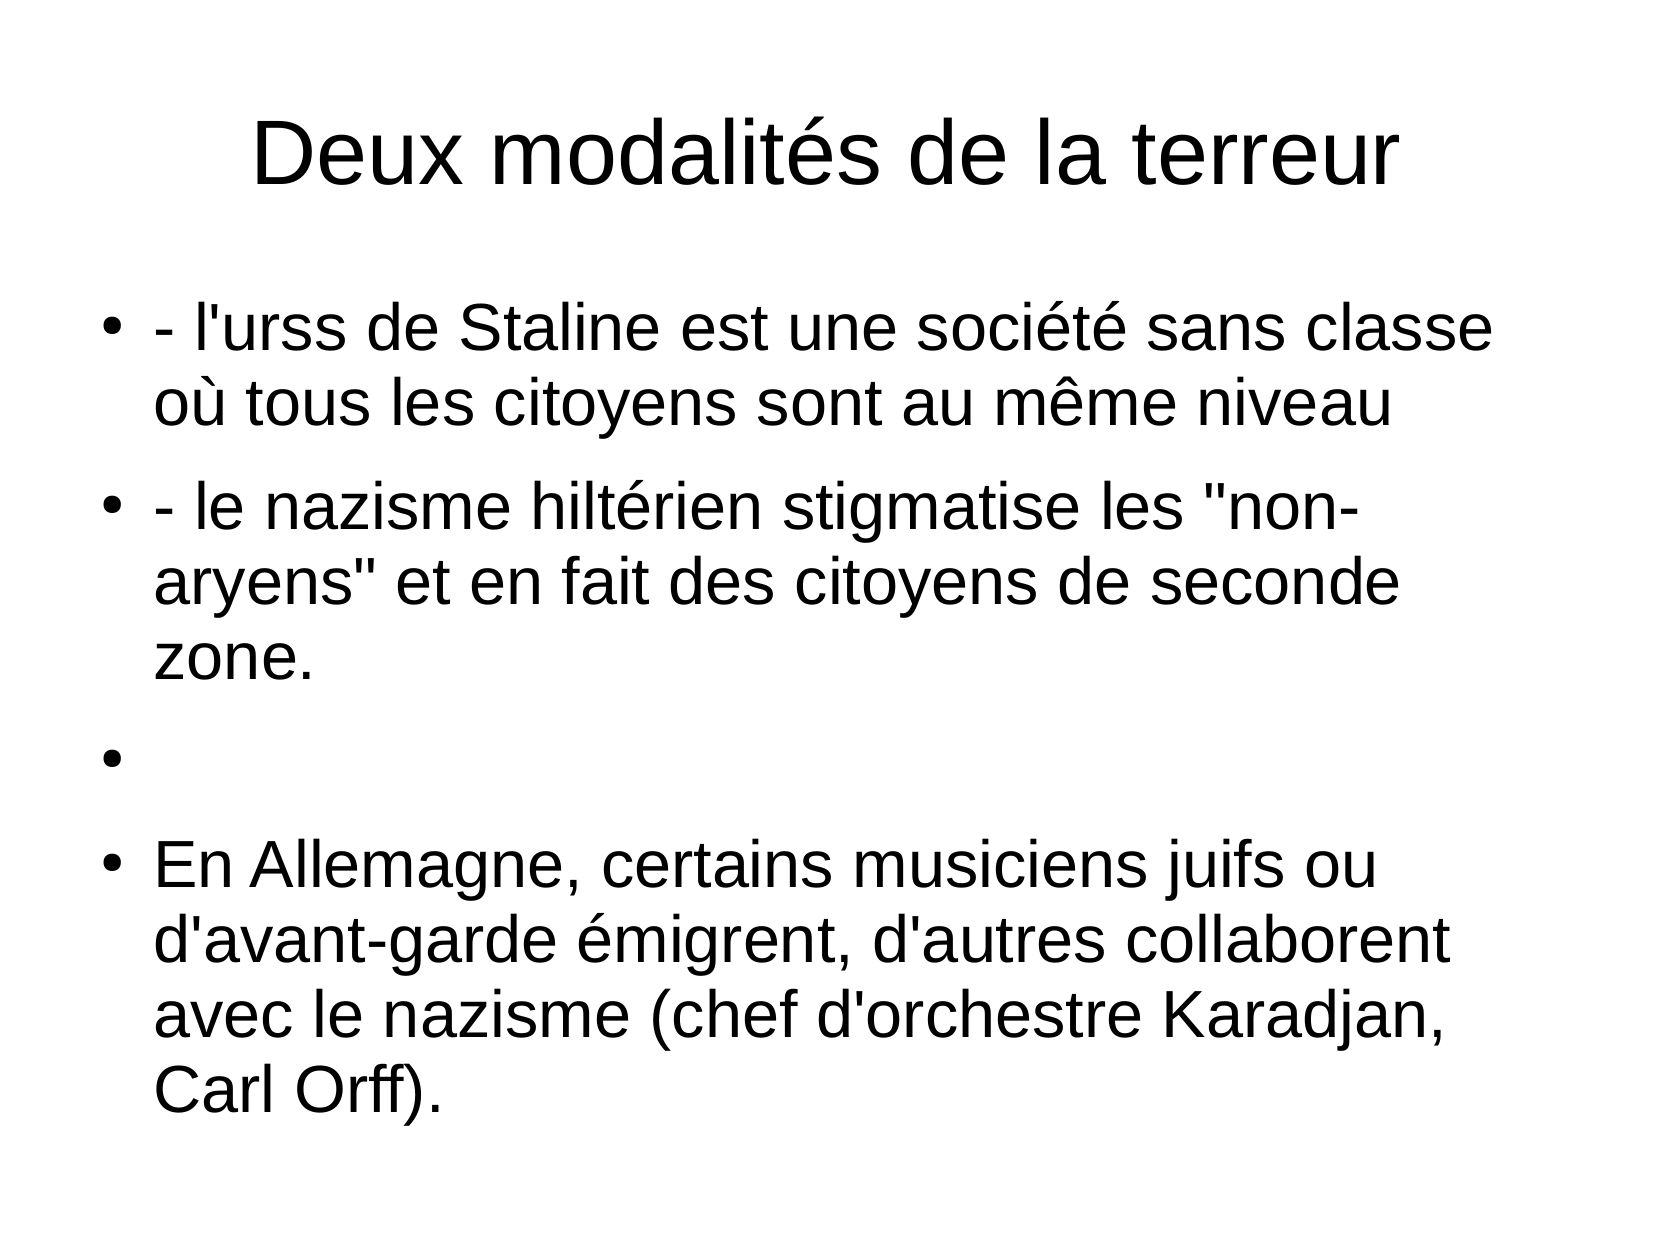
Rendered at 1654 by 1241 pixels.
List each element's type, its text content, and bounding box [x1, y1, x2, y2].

title Deux modalités de la terreur [82, 49, 1571, 257]
list - l'urss de Staline est une société sans classe où tous les citoyens sont au même niveau - le nazisme hiltérien stigmatise les "non-aryens" et en fait des citoyens de seconde zone. En Allemagne, certains musiciens juifs ou d'avant-garde émigrent, d'autres collaborent avec le nazisme (chef d'orchestre Karadjan, Carl Orff). [82, 290, 1571, 1127]
